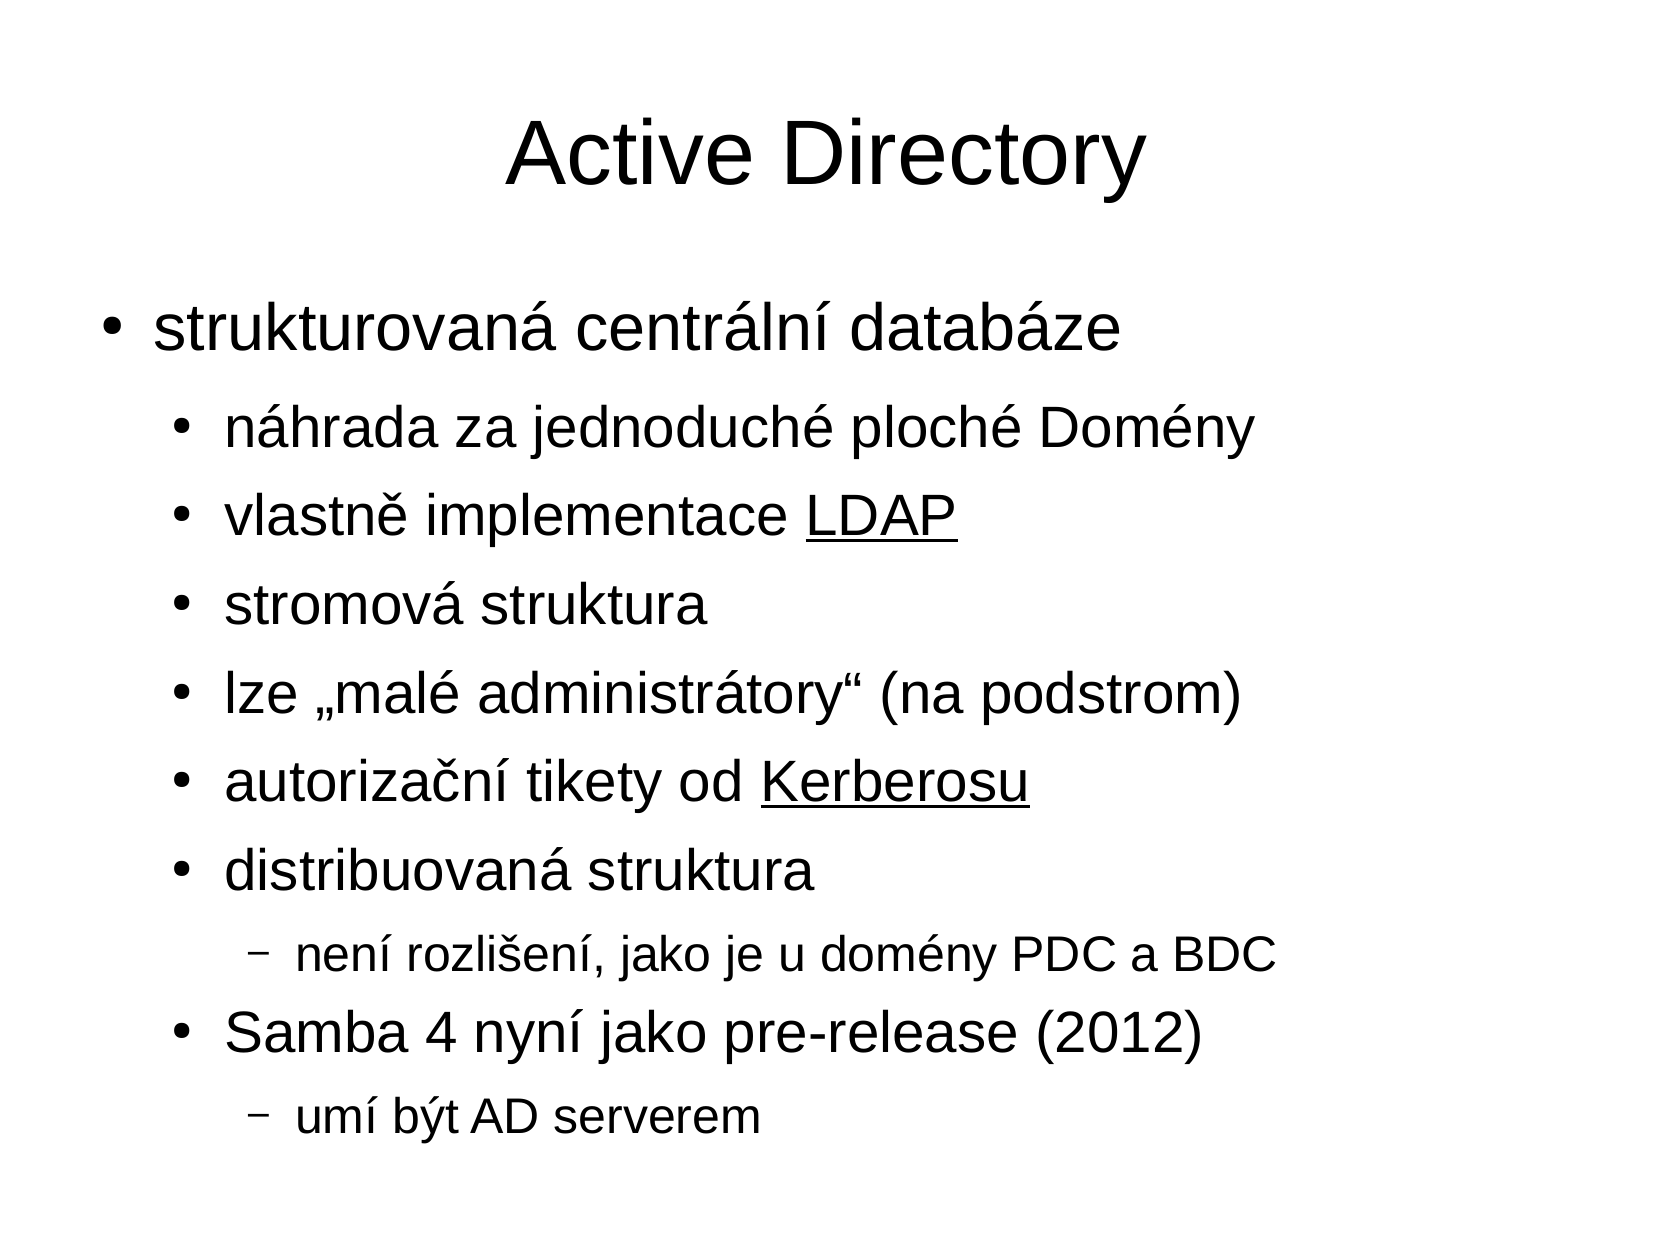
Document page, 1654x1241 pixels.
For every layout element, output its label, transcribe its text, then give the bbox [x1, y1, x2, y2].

list strukturovaná centrální databáze náhrada za jednoduché ploché Domény vlastně implementace LDAP stromová struktura lze „malé administrátory“ (na podstrom) autorizační tikety od Kerberosu distribuovaná struktura není rozlišení, jako je u domény PDC a BDC Samba 4 nyní jako pre-release (2012) umí být AD serverem [82, 290, 1571, 1145]
title Active Directory [82, 49, 1571, 257]
